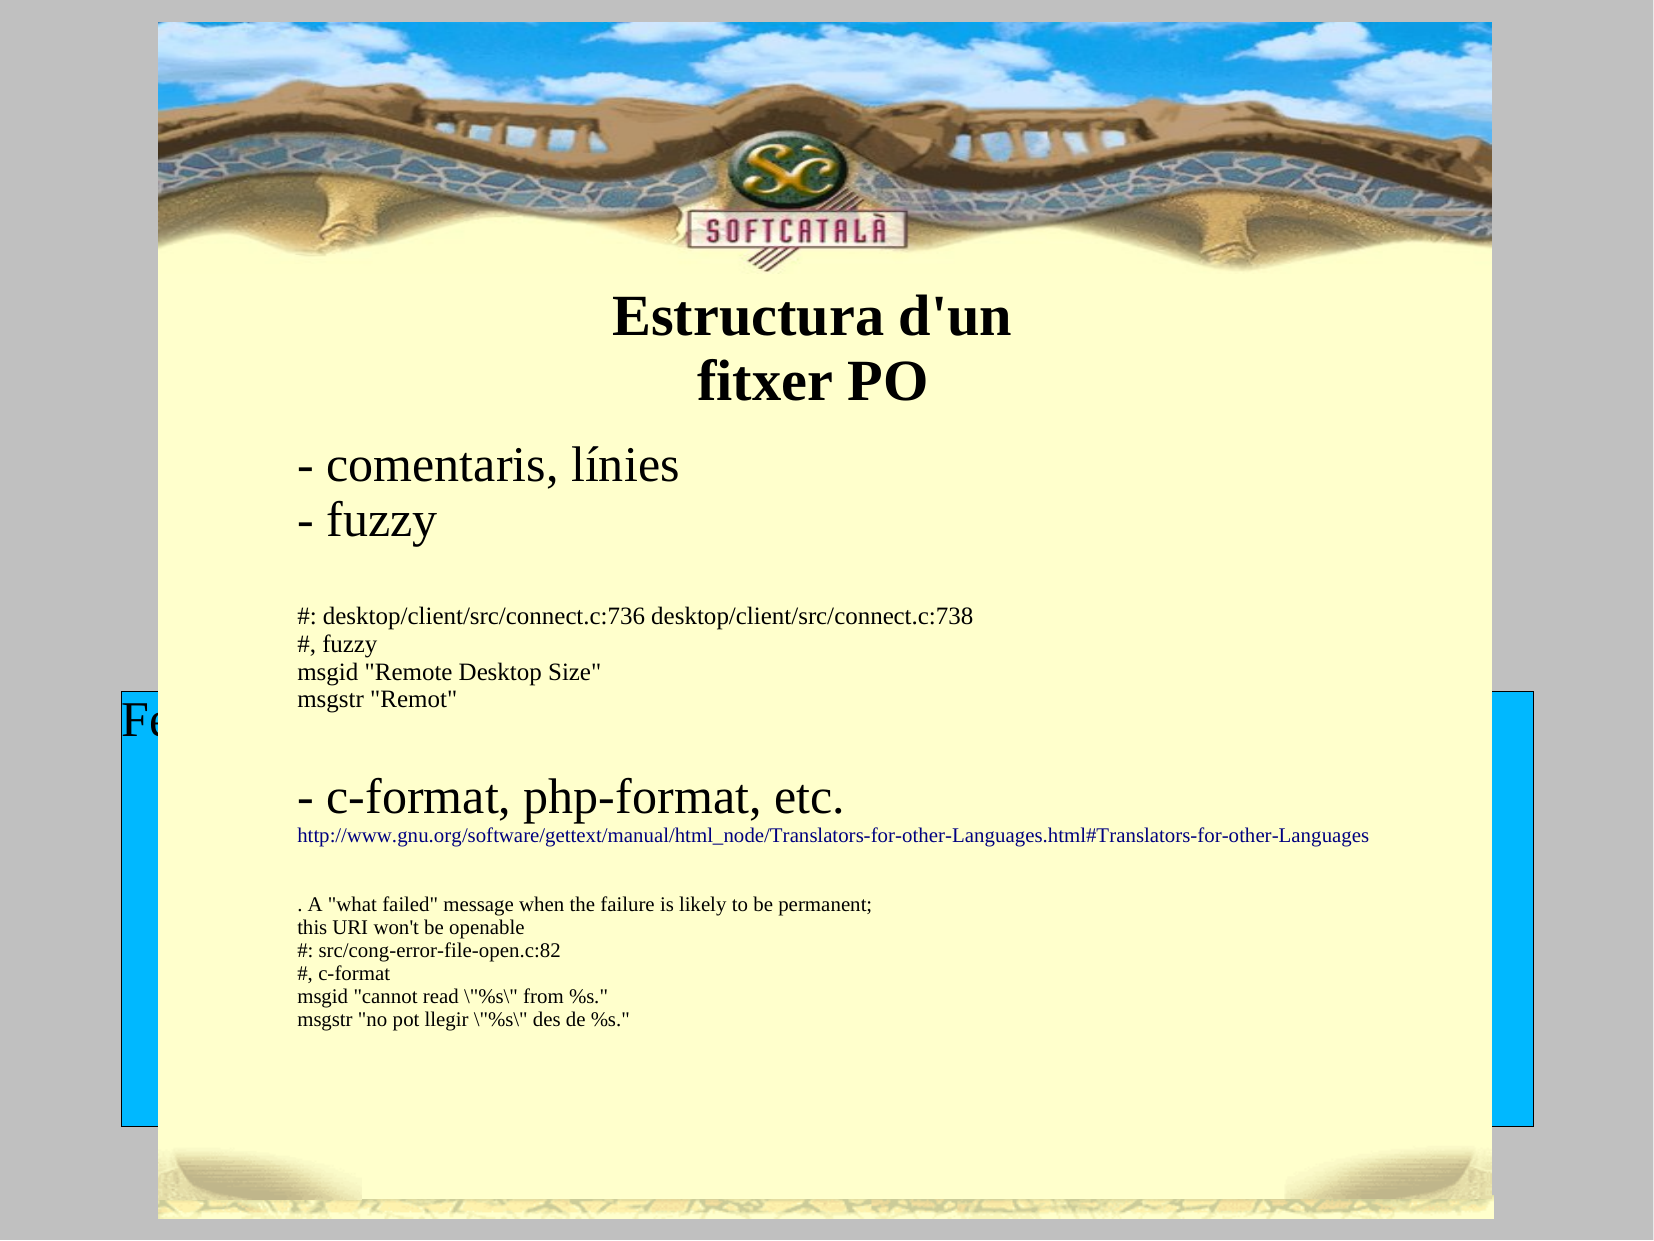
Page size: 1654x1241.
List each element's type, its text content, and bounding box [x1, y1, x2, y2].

text_box - comentaris, línies - fuzzy #: desktop/client/src/connect.c:736 desktop/client/src/connect.c:738 #, fuzzy msgid "Remote Desktop Size" msgstr "Remot" - c-format, php-format, etc. http://www.gnu.org/software/gettext/manual/html_node/Translators-for-other-Languages.html#Translators-for-other-Languages . A "what failed" message when the failure is likely to be permanent; this URI won't be openable #: src/cong-error-file-open.c:82 #, c-format msgid "cannot read \"%s\" from %s." msgstr "no pot llegir \"%s\" des de %s." [297, 436, 1393, 1241]
text_box Estructura d'un fitxer PO [570, 283, 1055, 436]
picture [158, 22, 1494, 1219]
